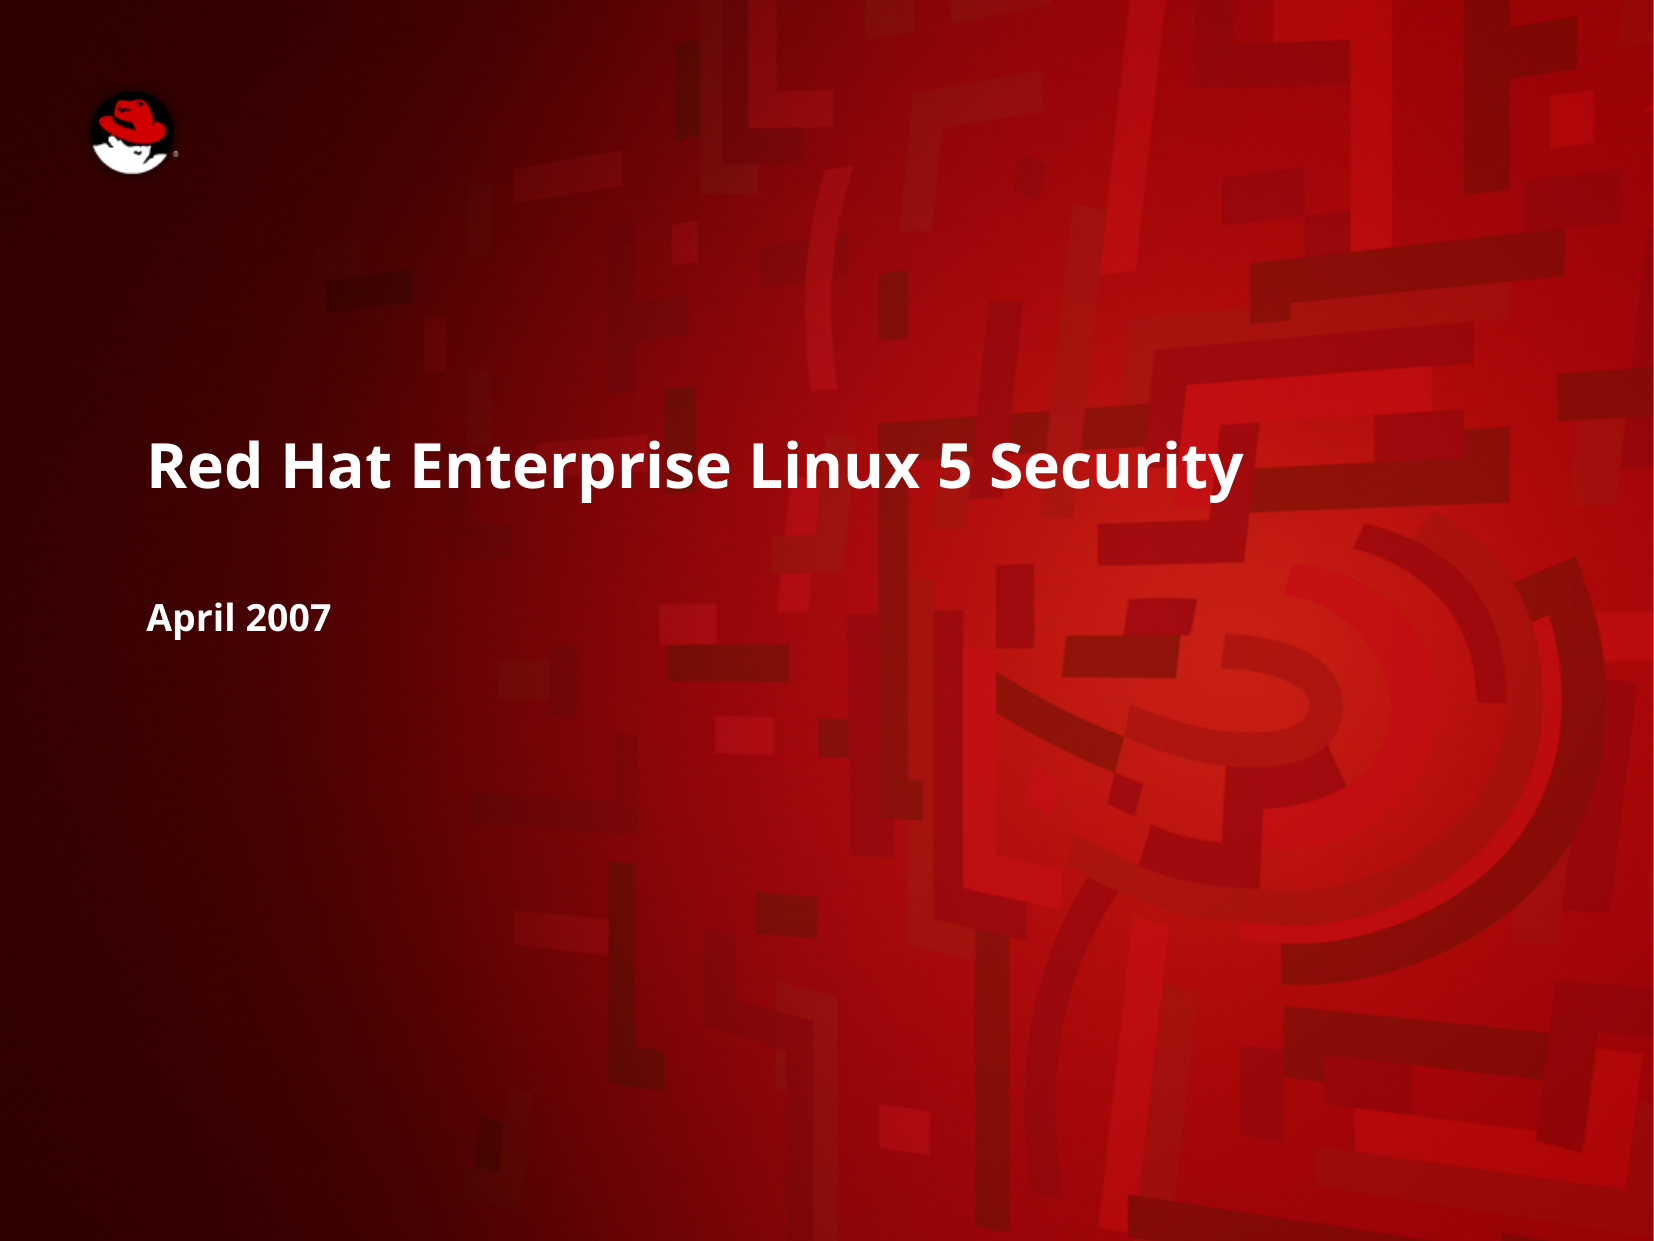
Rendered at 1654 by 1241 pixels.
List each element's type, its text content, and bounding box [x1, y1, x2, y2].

text_box Red Hat Enterprise Linux 5 Security April 2007 [146, 421, 1444, 1015]
picture [0, 0, 1654, 1241]
